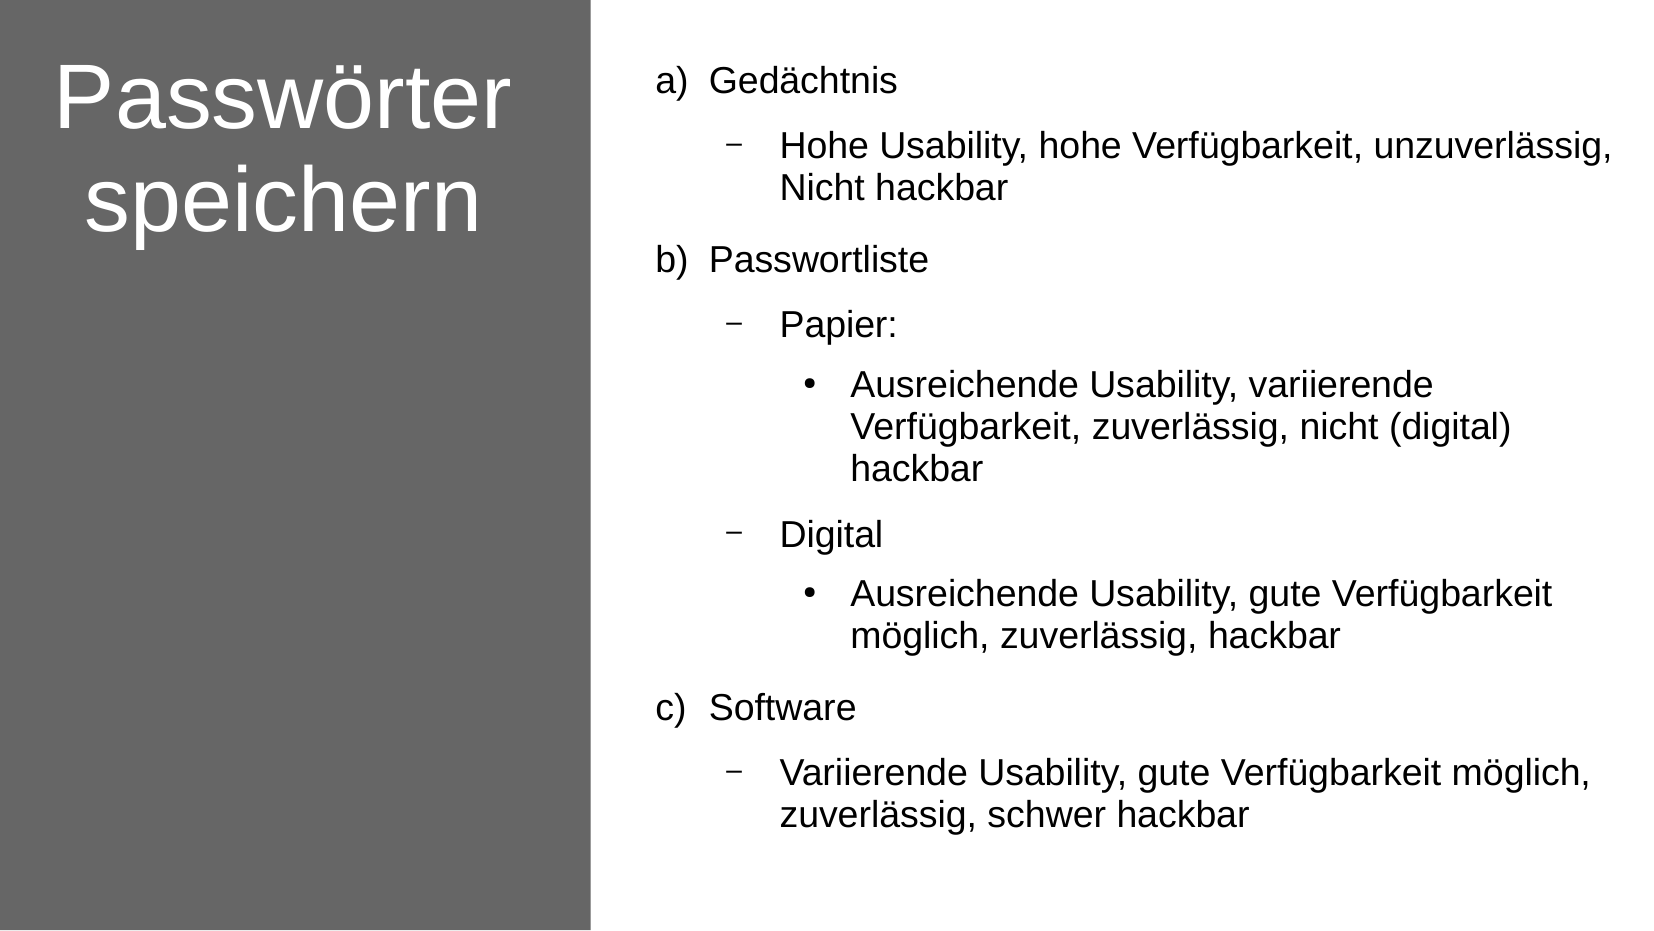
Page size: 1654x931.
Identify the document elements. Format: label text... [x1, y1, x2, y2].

list Gedächtnis Hohe Usability, hohe Verfügbarkeit, unzuverlässig, Nicht hackbar Passwortliste Papier: Ausreichende Usability, variierende Verfügbarkeit, zuverlässig, nicht (digital) hackbar Digital Ausreichende Usability, gute Verfügbarkeit möglich, zuverlässig, hackbar Software Variierende Usability, gute Verfügbarkeit möglich, zuverlässig, schwer hackbar [637, 59, 1630, 886]
title Passwörter speichern [47, 45, 520, 875]
